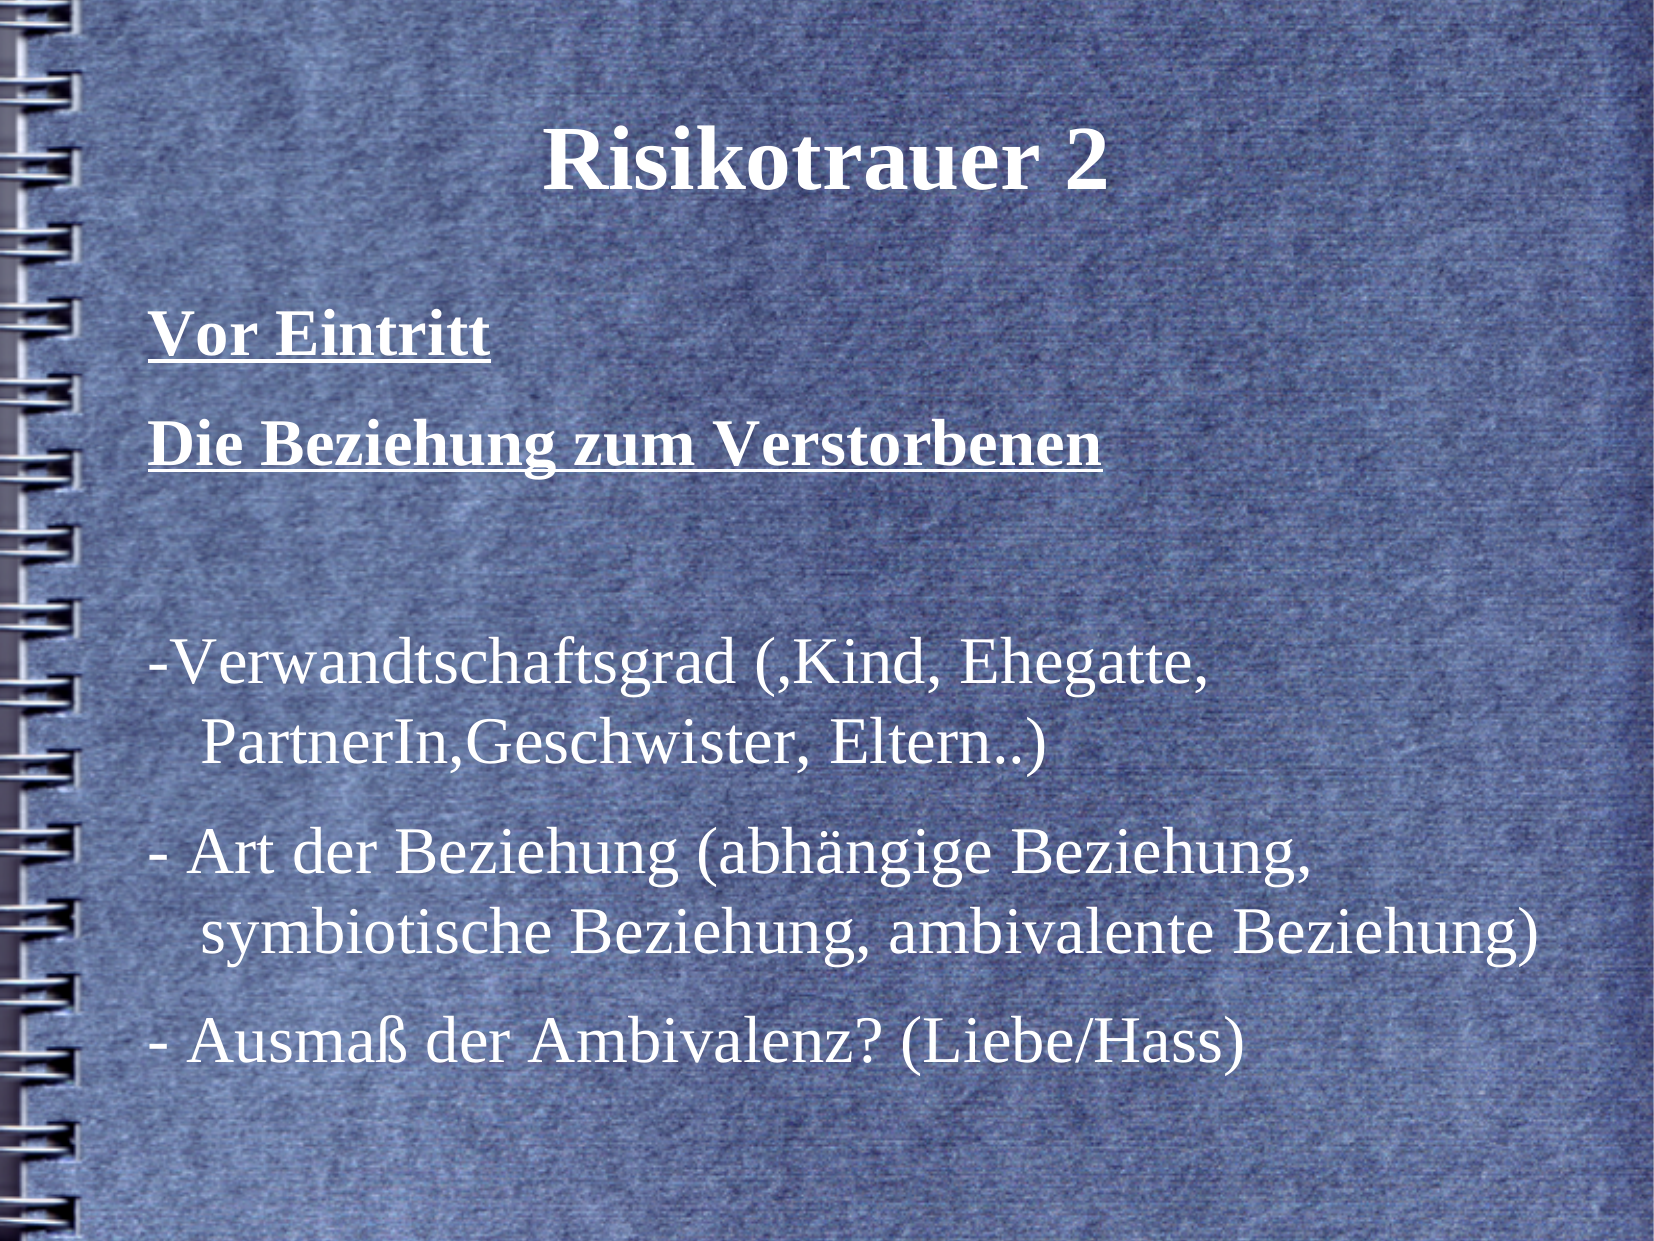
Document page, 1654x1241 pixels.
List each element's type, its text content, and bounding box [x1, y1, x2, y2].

list Vor Eintritt Die Beziehung zum Verstorbenen -Verwandtschaftsgrad (,Kind, Ehegatte, PartnerIn,Geschwister, Eltern..) - Art der Beziehung (abhängige Beziehung, symbiotische Beziehung, ambivalente Beziehung) - Ausmaß der Ambivalenz? (Liebe/Hass) [59, 288, 1548, 1093]
picture [0, 0, 1654, 1241]
title Risikotrauer 2 [82, 56, 1571, 250]
